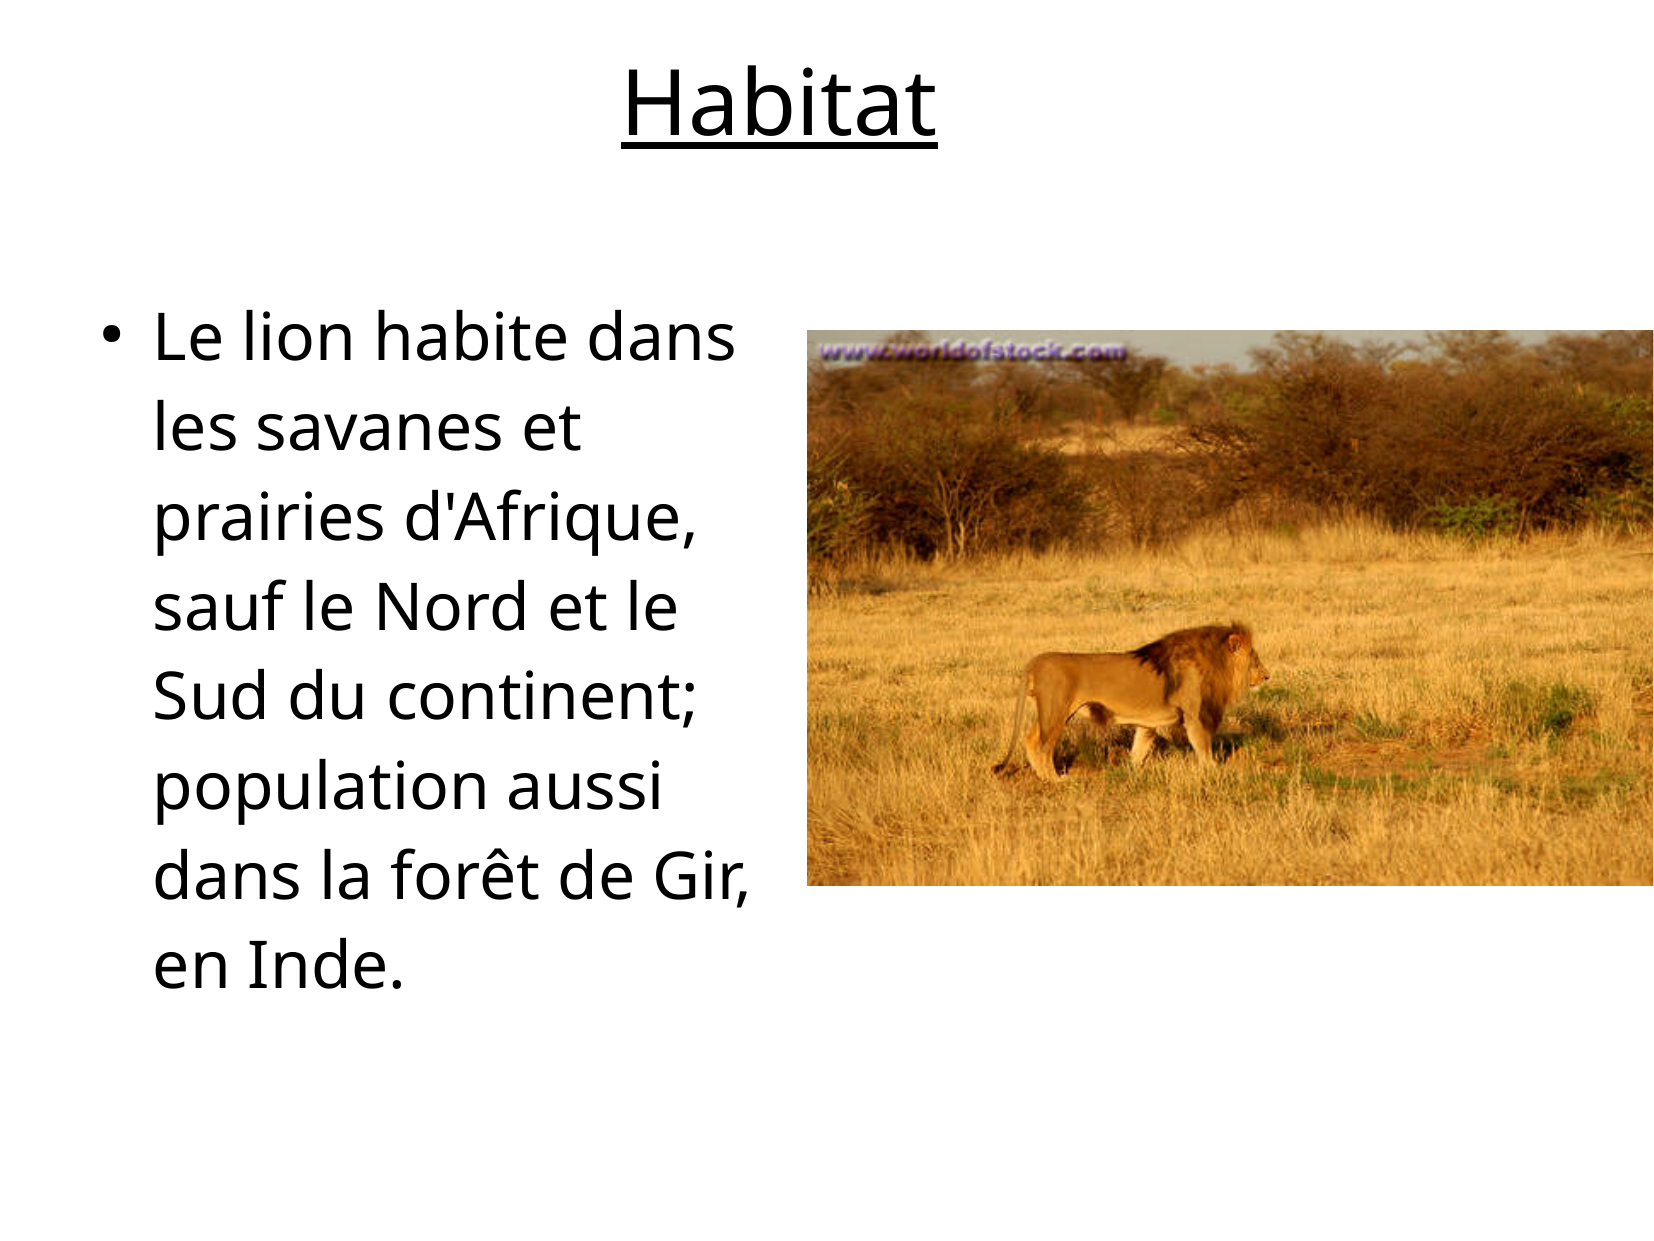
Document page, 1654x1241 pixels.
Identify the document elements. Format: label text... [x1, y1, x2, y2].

picture [807, 330, 1654, 886]
title Habitat [35, 35, 1524, 266]
list Le lion habite dans les savanes et prairies d'Afrique, sauf le Nord et le Sud du continent; population aussi dans la forêt de Gir, en Inde. [82, 290, 809, 1010]
